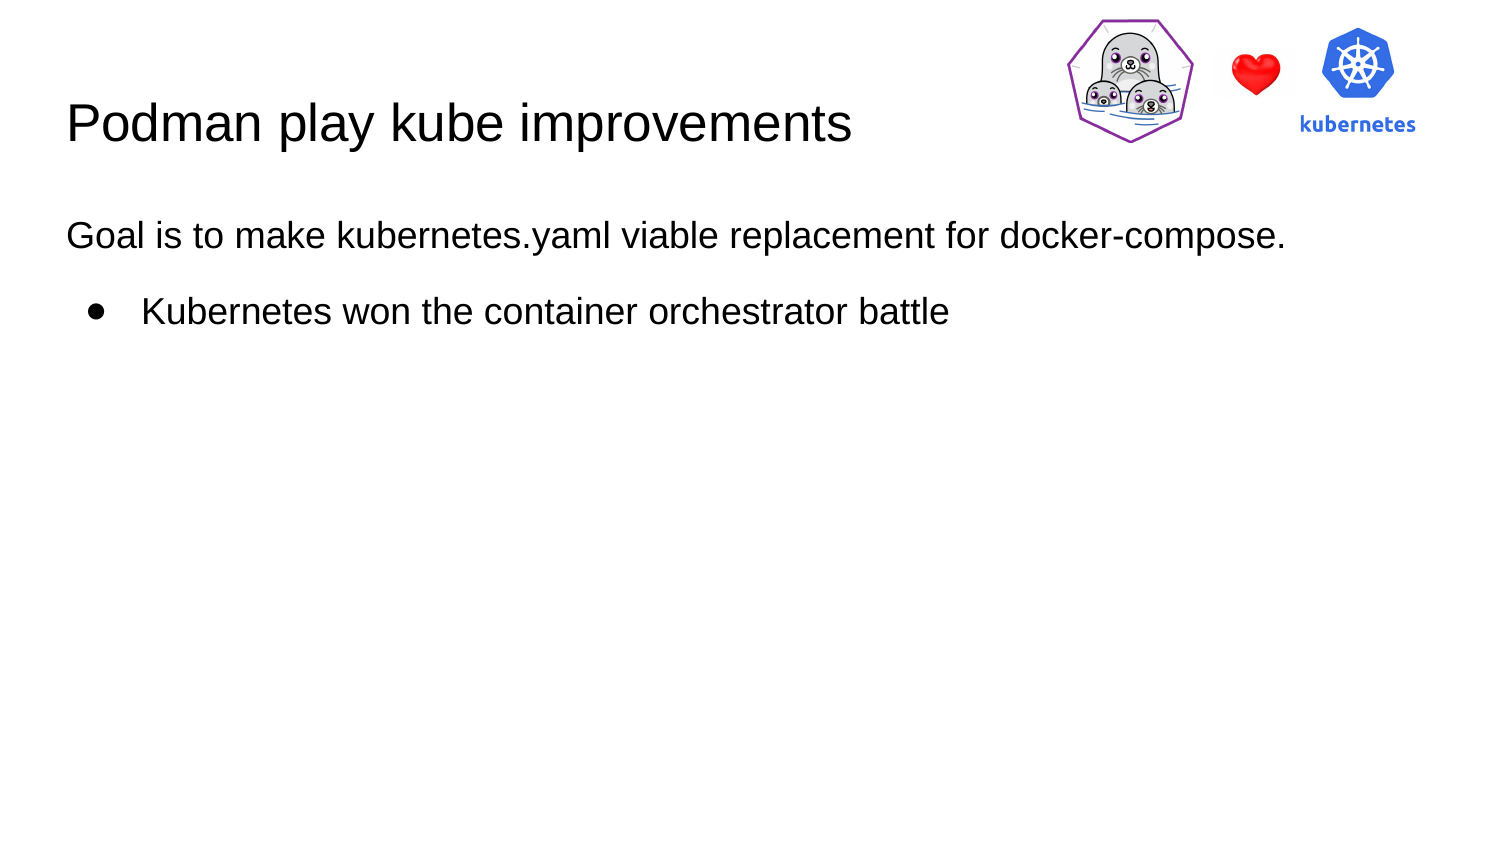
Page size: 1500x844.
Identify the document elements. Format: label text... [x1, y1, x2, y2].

picture [1067, 19, 1194, 143]
picture [1212, 19, 1481, 143]
title Podman play kube improvements [51, 72, 1449, 167]
list Goal is to make kubernetes.yaml viable replacement for docker-compose. Kubernetes won the container orchestrator battle [51, 189, 1449, 750]
